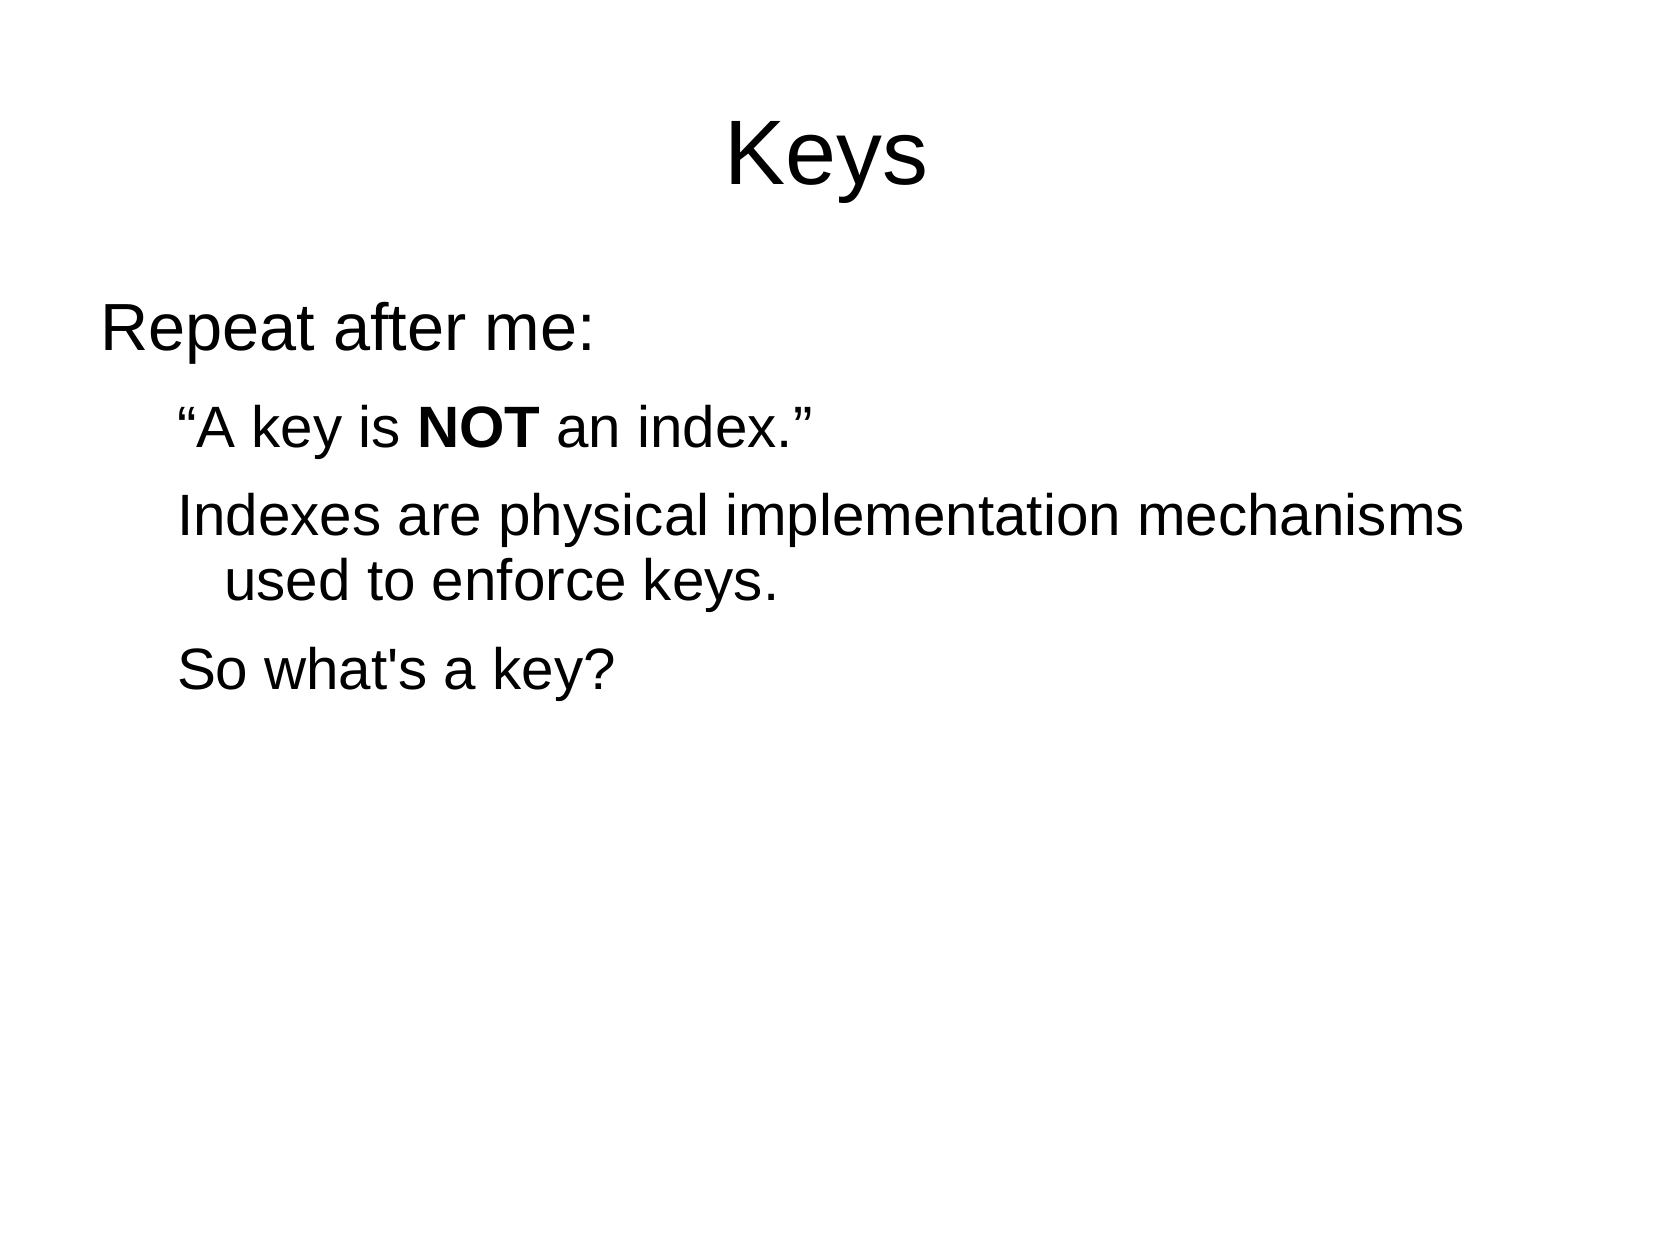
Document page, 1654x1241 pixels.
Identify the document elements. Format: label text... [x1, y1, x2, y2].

title Keys [82, 56, 1571, 250]
list Repeat after me: “A key is NOT an index.” Indexes are physical implementation mechanisms used to enforce keys. So what's a key? [82, 290, 1571, 1094]
